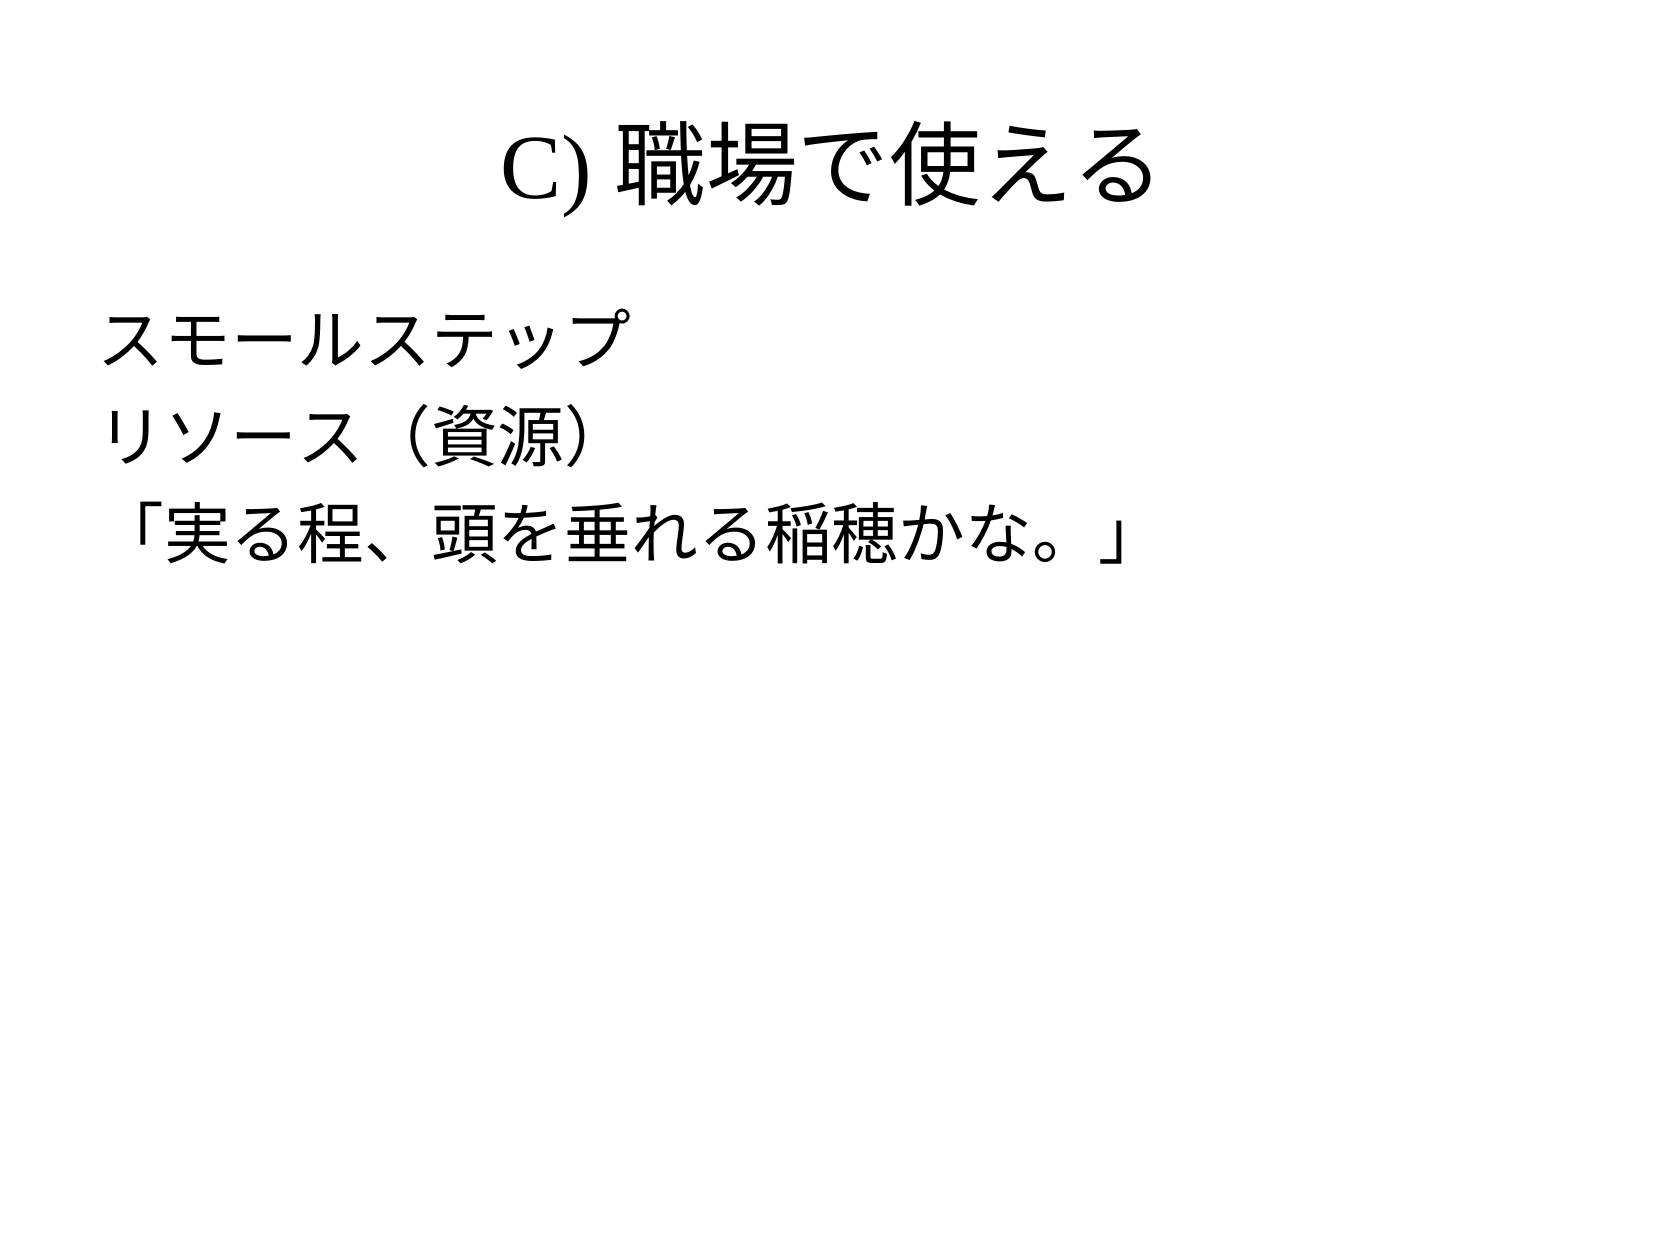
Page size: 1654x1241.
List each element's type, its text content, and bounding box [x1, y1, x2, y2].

title C)職場で使える [88, 58, 1577, 266]
list スモールステップ リソース（資源） 「実る程、頭を垂れる稲穂かな。」 [82, 290, 1571, 1010]
